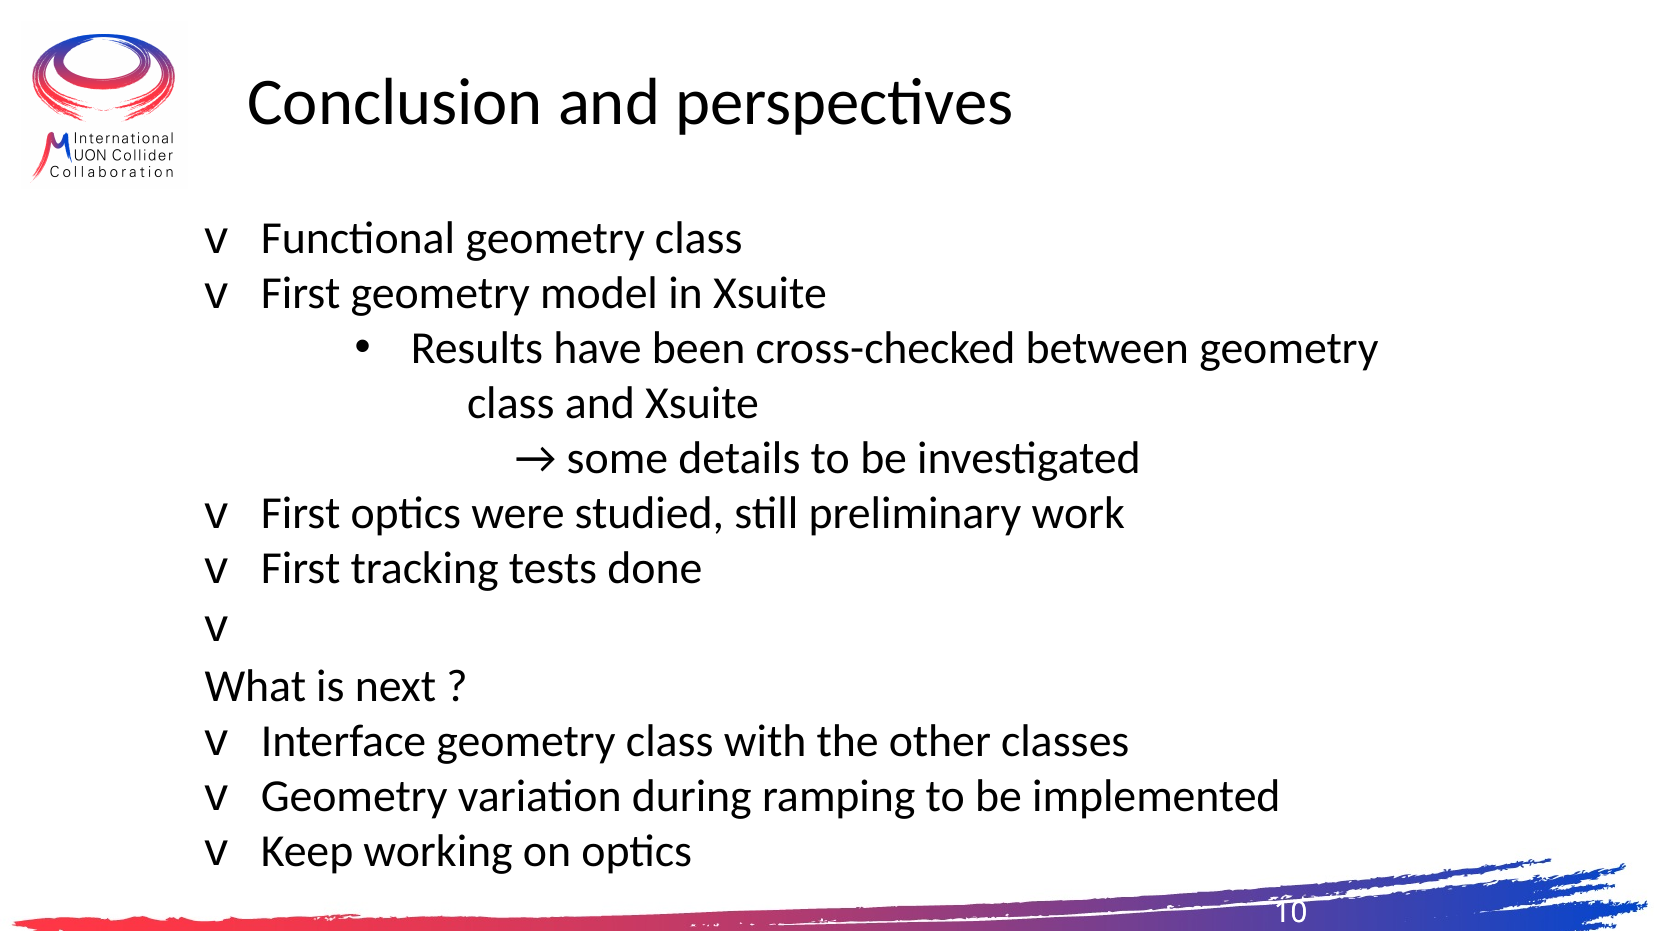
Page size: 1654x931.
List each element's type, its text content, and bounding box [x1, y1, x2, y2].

text_box Functional geometry class First geometry model in Xsuite Results have been cross-checked between geometry class and Xsuite → some details to be investigated First optics were studied, still preliminary work First tracking tests done What is next ? Interface geometry class with the other classes Geometry variation during ramping to be implemented Keep working on optics [189, 200, 1405, 883]
text_box [1273, 893, 1480, 924]
text_box Conclusion and perspectives [232, 50, 1509, 147]
